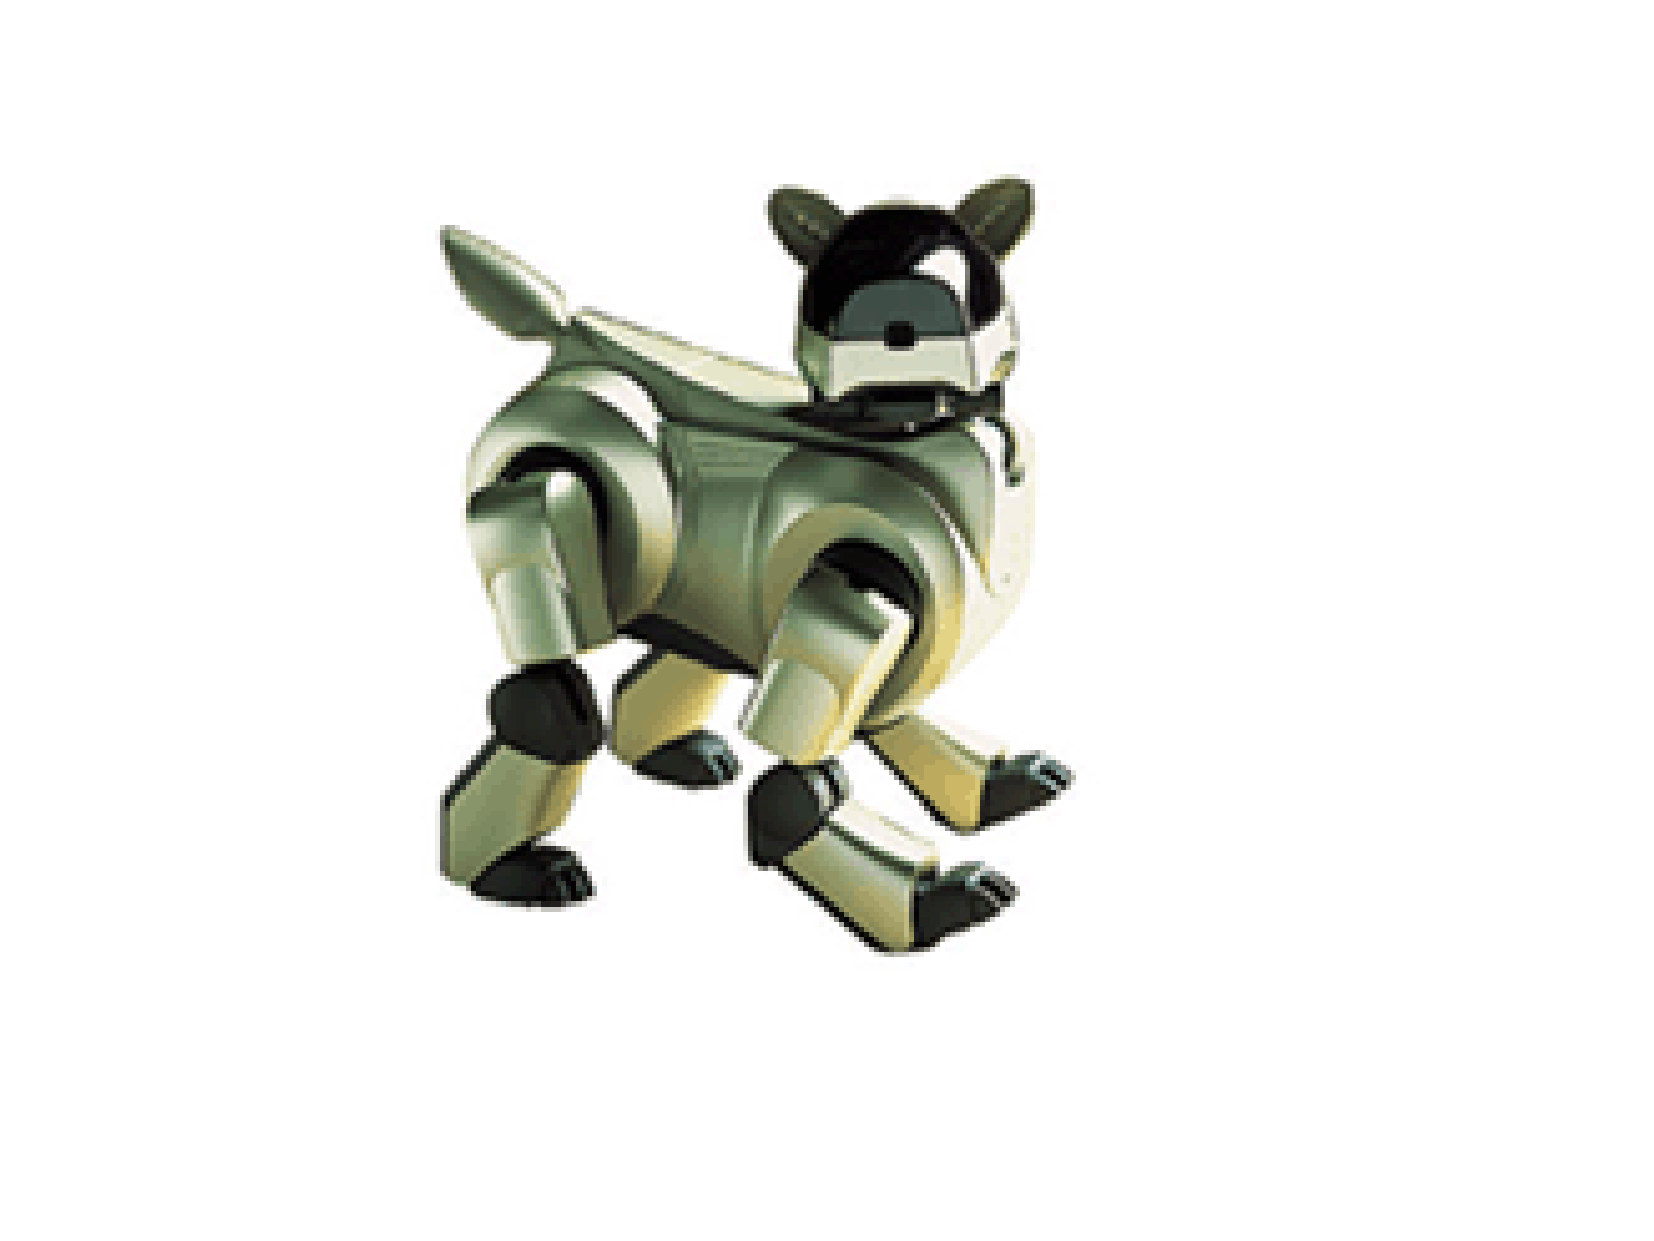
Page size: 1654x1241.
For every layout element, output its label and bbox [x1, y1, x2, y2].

picture [350, 99, 1157, 1008]
